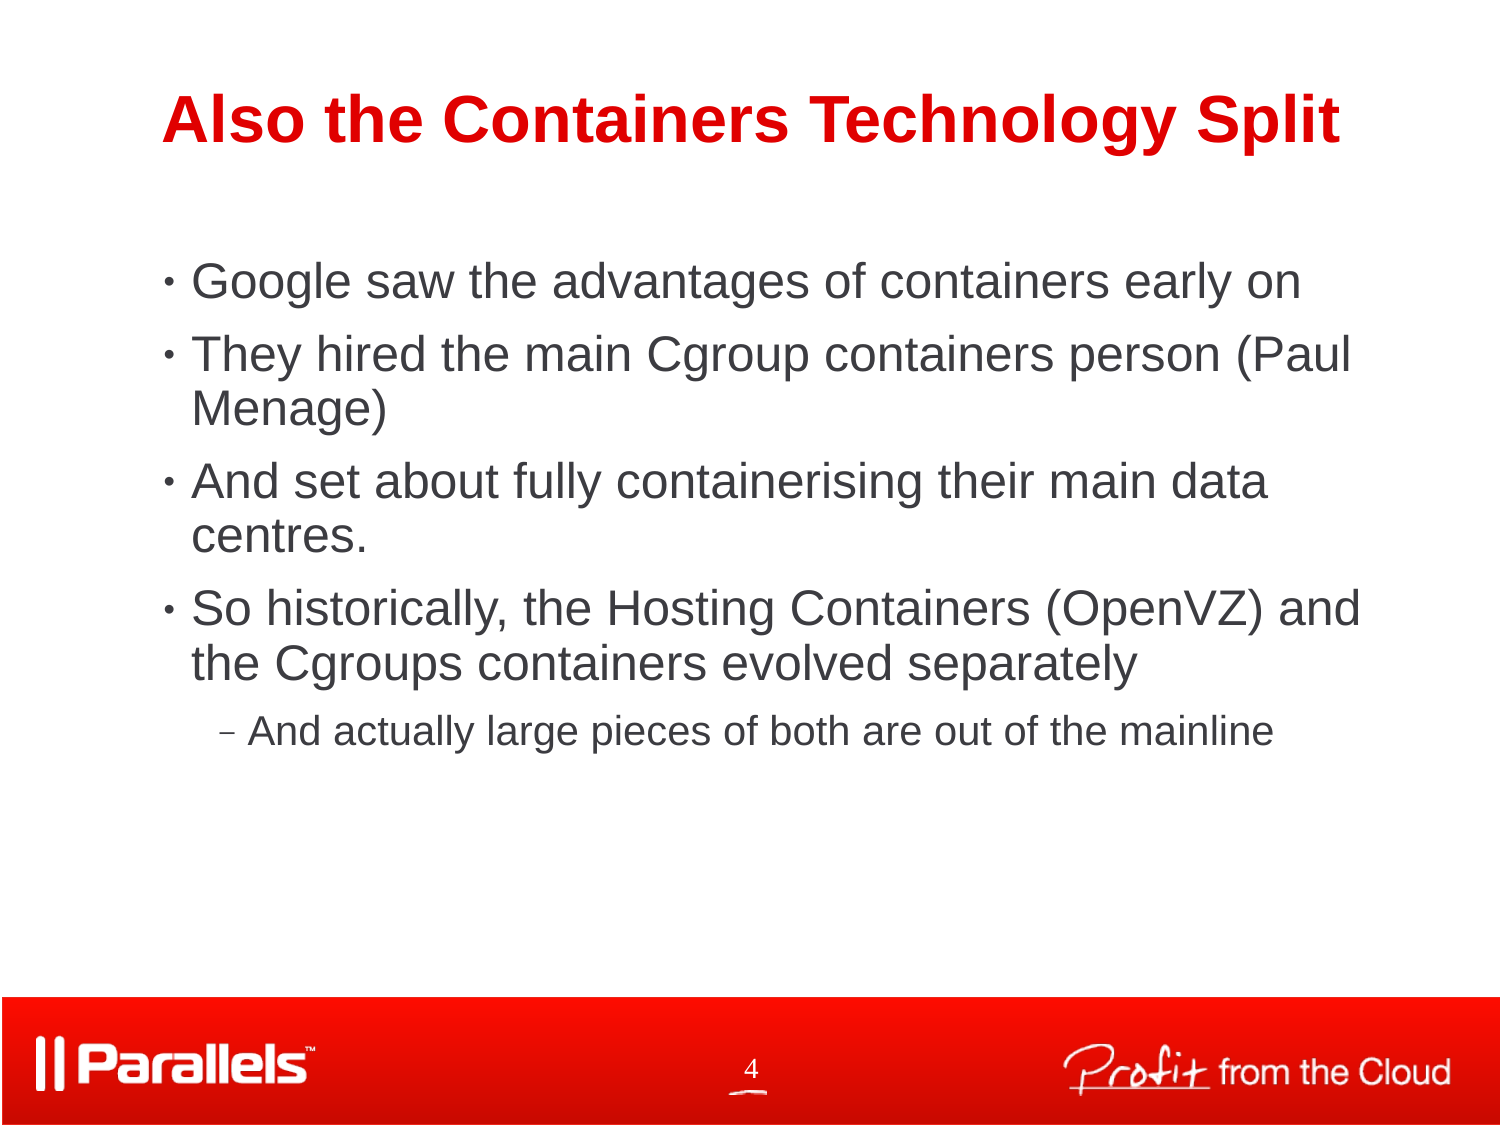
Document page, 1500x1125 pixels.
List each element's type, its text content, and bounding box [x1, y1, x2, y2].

picture [36, 1034, 318, 1091]
picture [1049, 1033, 1465, 1096]
list Google saw the advantages of containers early on They hired the main Cgroup containers person (Paul Menage) And set about fully containerising their main data centres. So historically, the Hosting Containers (OpenVZ) and the Cgroups containers evolved separately And actually large pieces of both are out of the mainline [163, 254, 1404, 908]
title Also the Containers Technology Split [161, 41, 1383, 205]
picture [727, 1090, 767, 1095]
